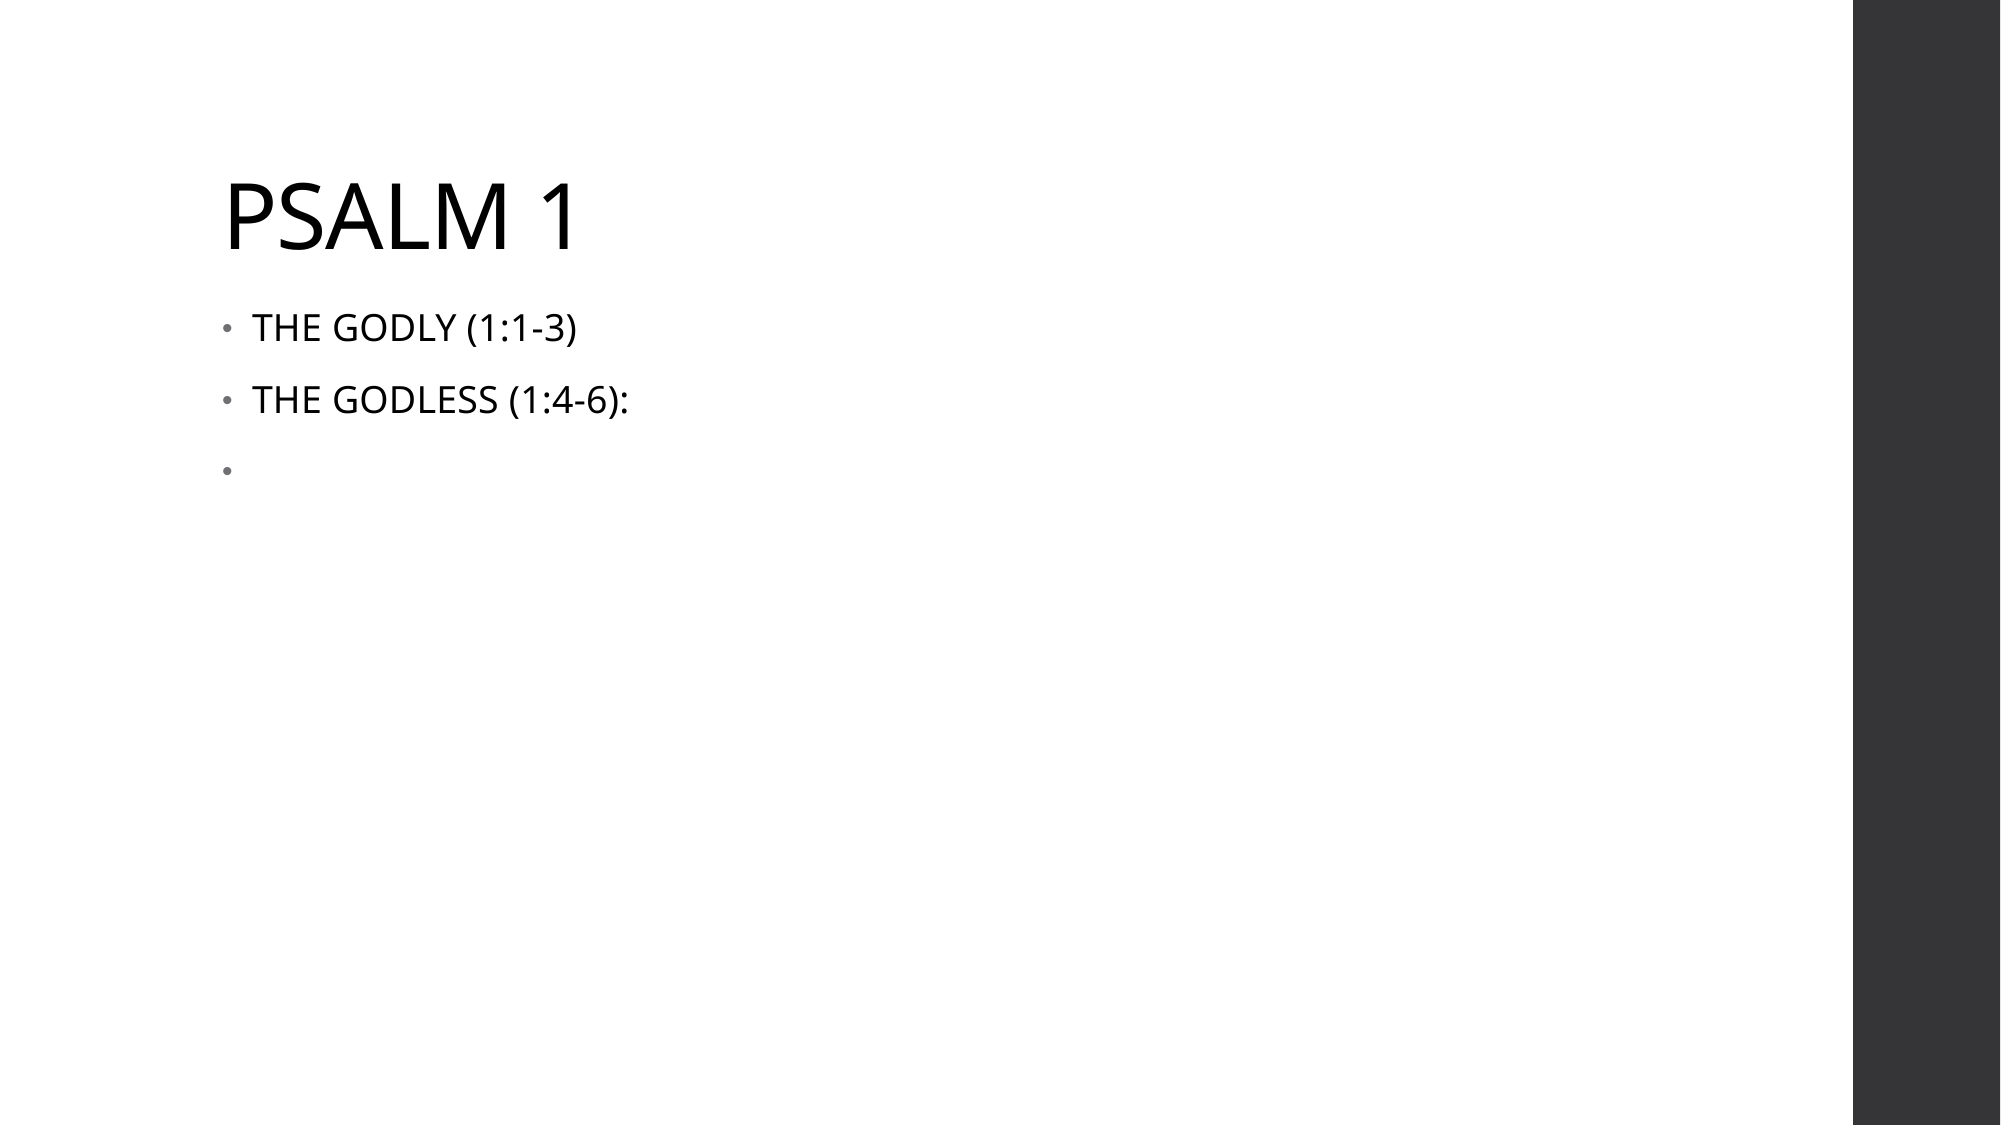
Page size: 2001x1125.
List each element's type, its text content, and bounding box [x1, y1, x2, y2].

title PSALM 1 [206, 60, 1797, 278]
list THE GODLY (1:1-3) THE GODLESS (1:4-6): [206, 299, 1617, 1014]
